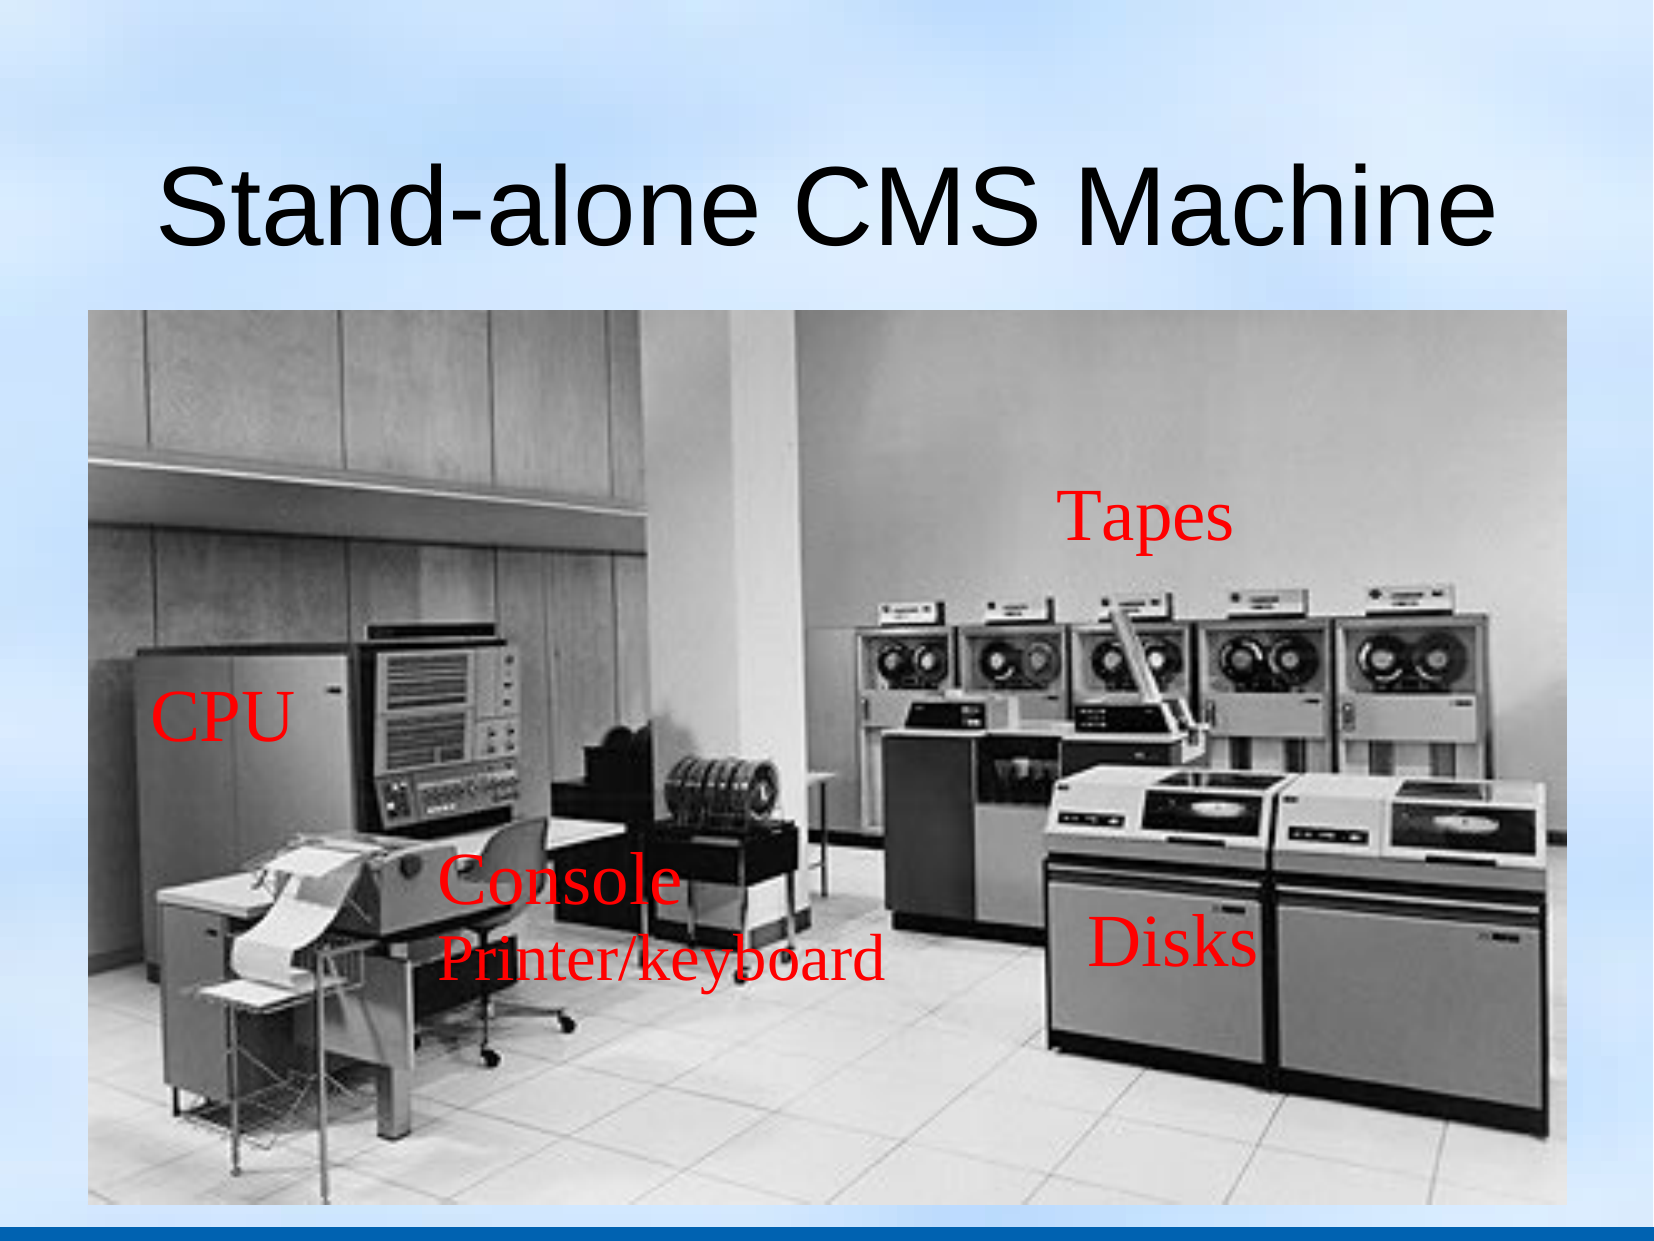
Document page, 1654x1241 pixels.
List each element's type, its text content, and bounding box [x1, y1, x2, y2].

picture [0, 0, 1654, 1227]
title Stand-alone CMS Machine [121, 102, 1533, 311]
text_box Tapes [1056, 473, 1469, 578]
text_box CPU [150, 675, 296, 779]
text_box Disks [1087, 900, 1501, 1004]
text_box Console Printer/keyboard [437, 837, 925, 1034]
